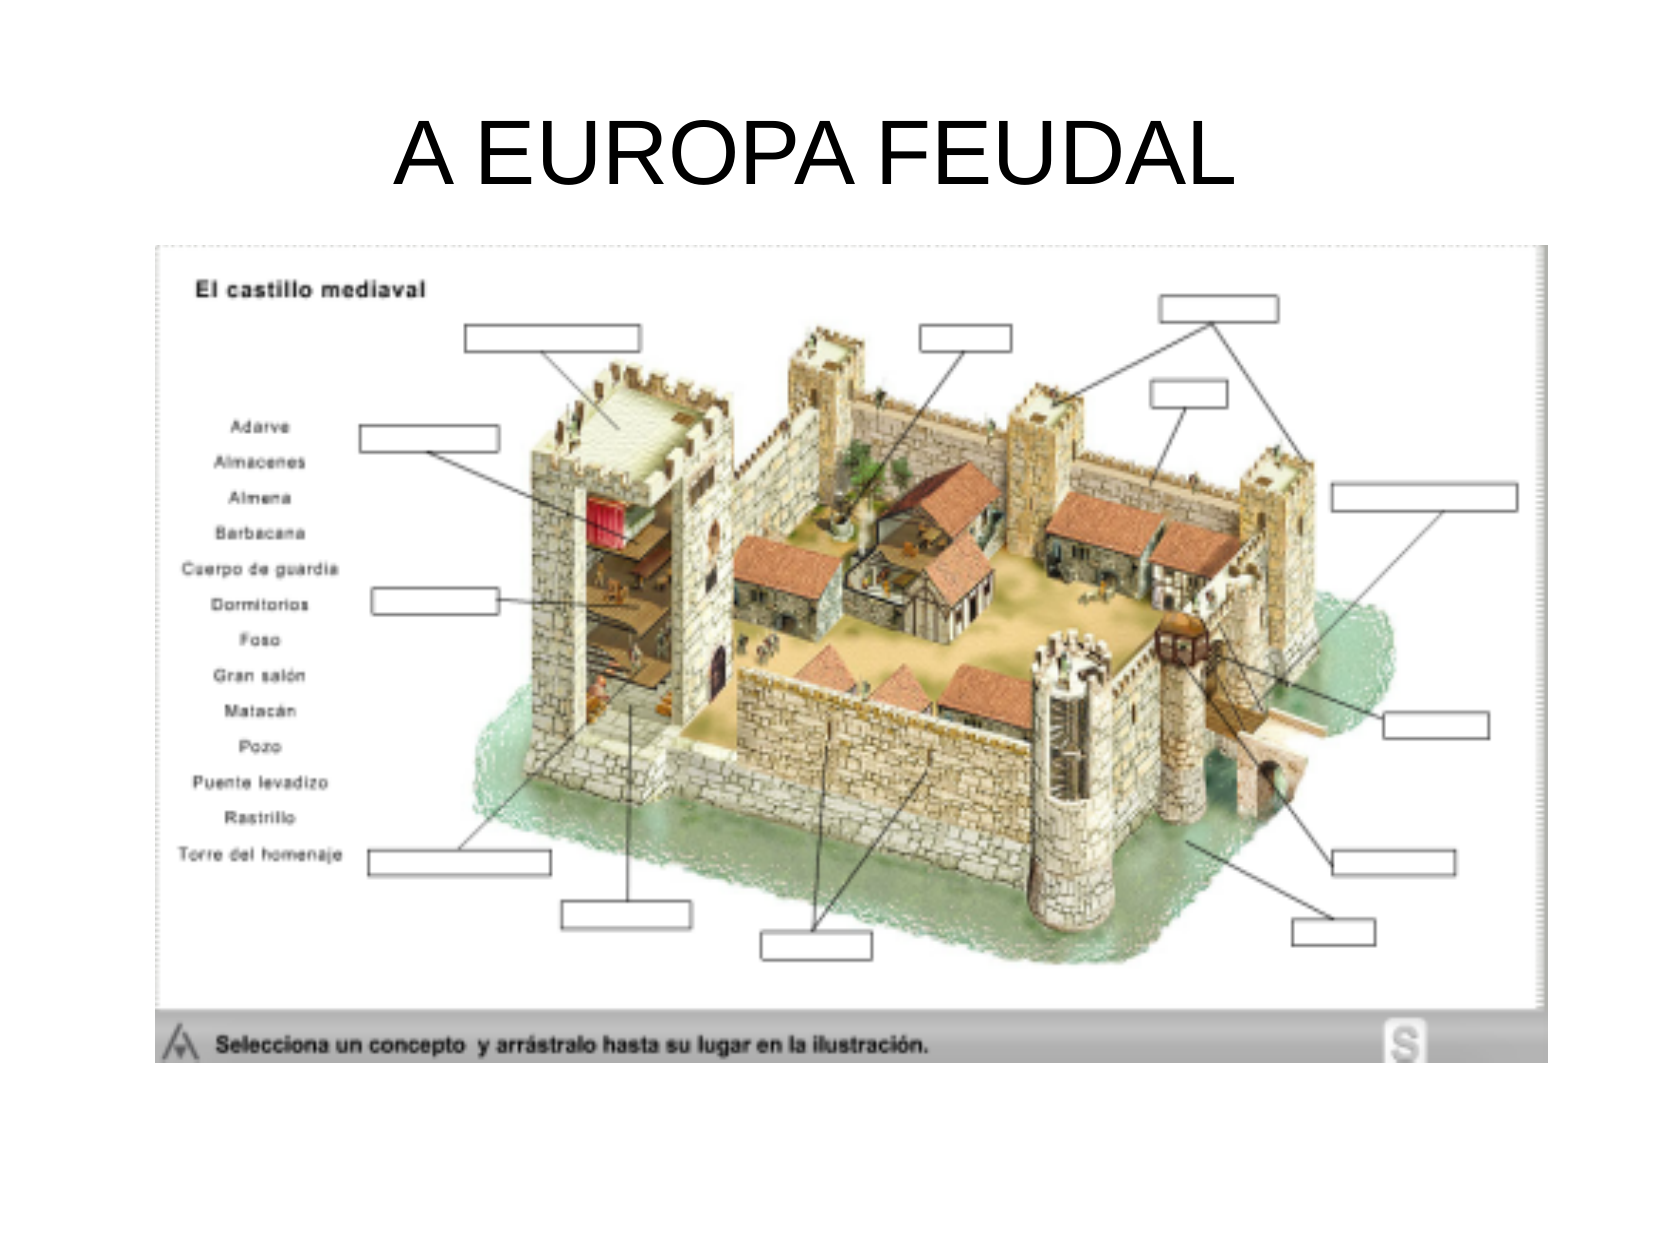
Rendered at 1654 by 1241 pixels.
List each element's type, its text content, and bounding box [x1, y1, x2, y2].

picture [155, 245, 1548, 1063]
title A EUROPA FEUDAL [82, 49, 1571, 257]
